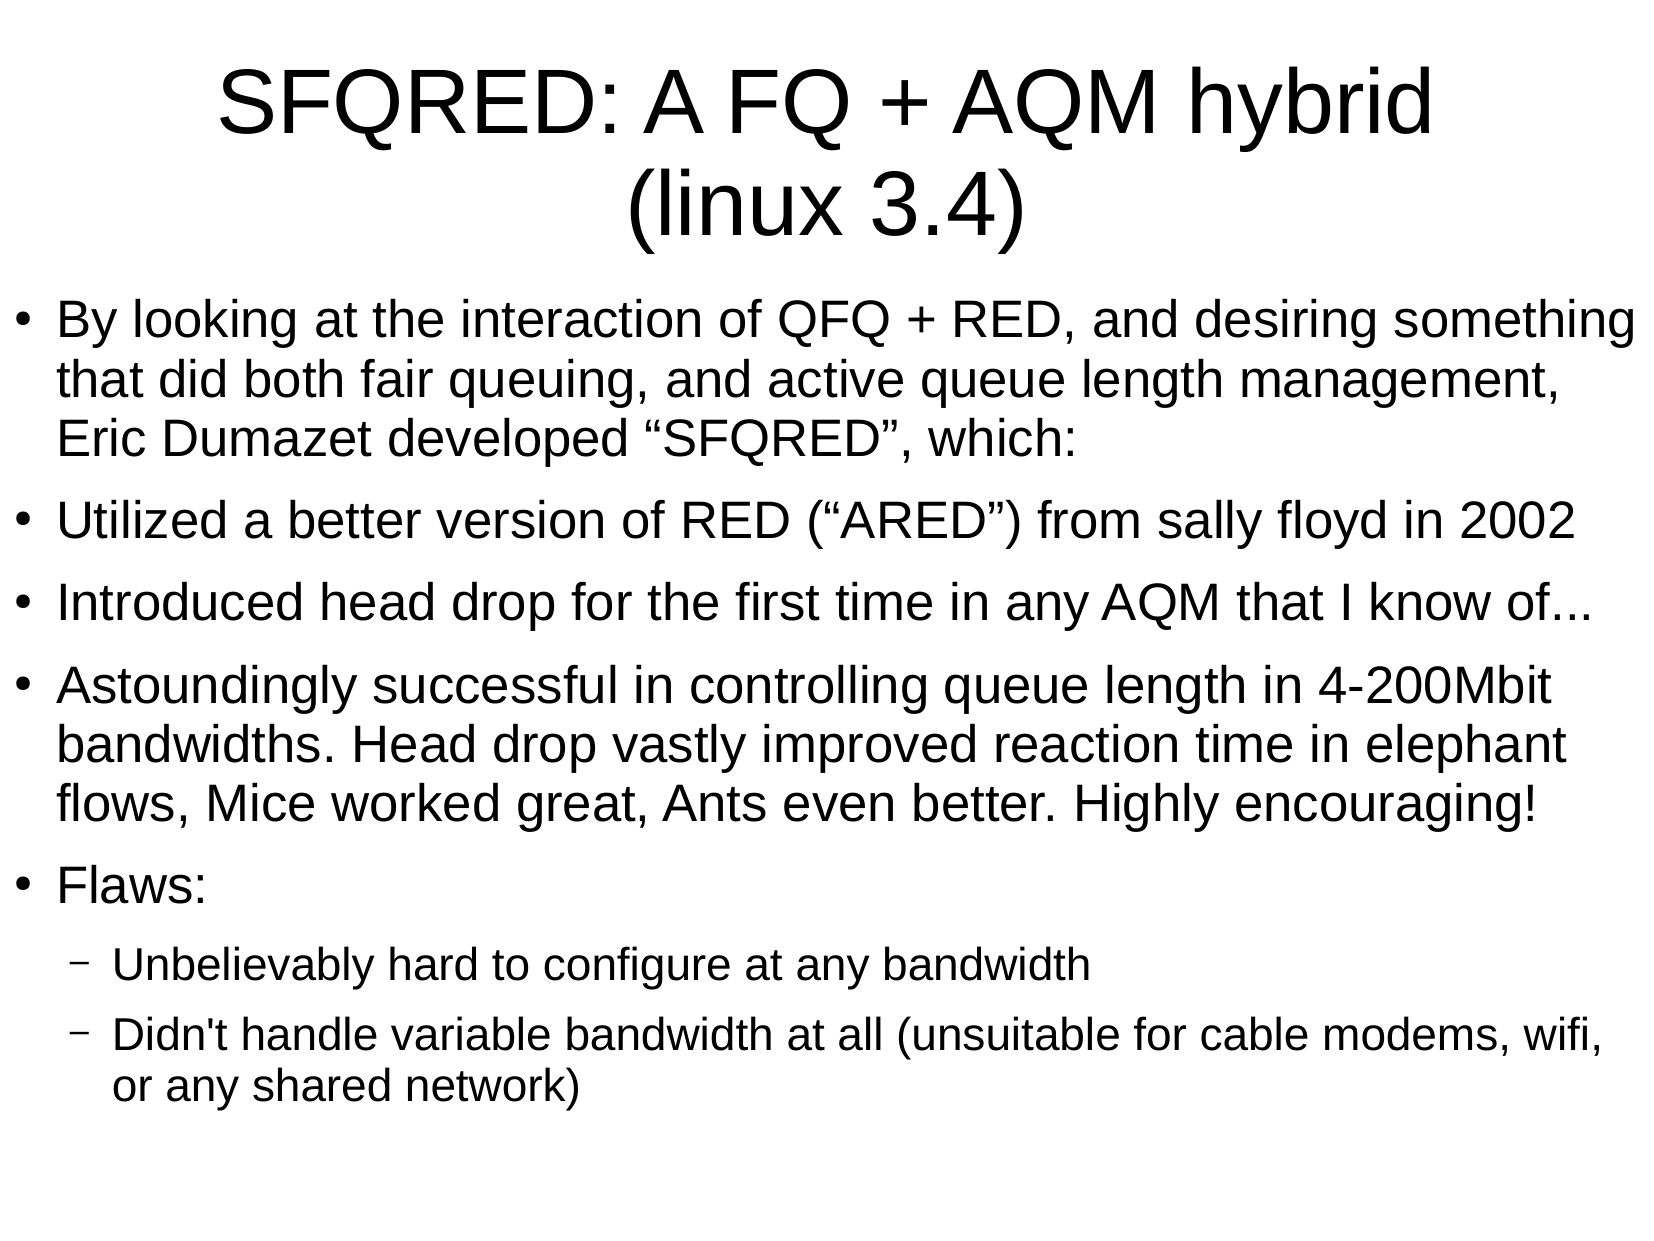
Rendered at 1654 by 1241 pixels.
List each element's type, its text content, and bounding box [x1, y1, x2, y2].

title SFQRED: A FQ + AQM hybrid (linux 3.4) [82, 49, 1571, 257]
list By looking at the interaction of QFQ + RED, and desiring something that did both fair queuing, and active queue length management, Eric Dumazet developed “SFQRED”, which: Utilized a better version of RED (“ARED”) from sally floyd in 2002 Introduced head drop for the first time in any AQM that I know of... Astoundingly successful in controlling queue length in 4-200Mbit bandwidths. Head drop vastly improved reaction time in elephant flows, Mice worked great, Ants even better. Highly encouraging! Flaws: Unbelievably hard to configure at any bandwidth Didn't handle variable bandwidth at all (unsuitable for cable modems, wifi, or any shared network) [0, 290, 1654, 1241]
